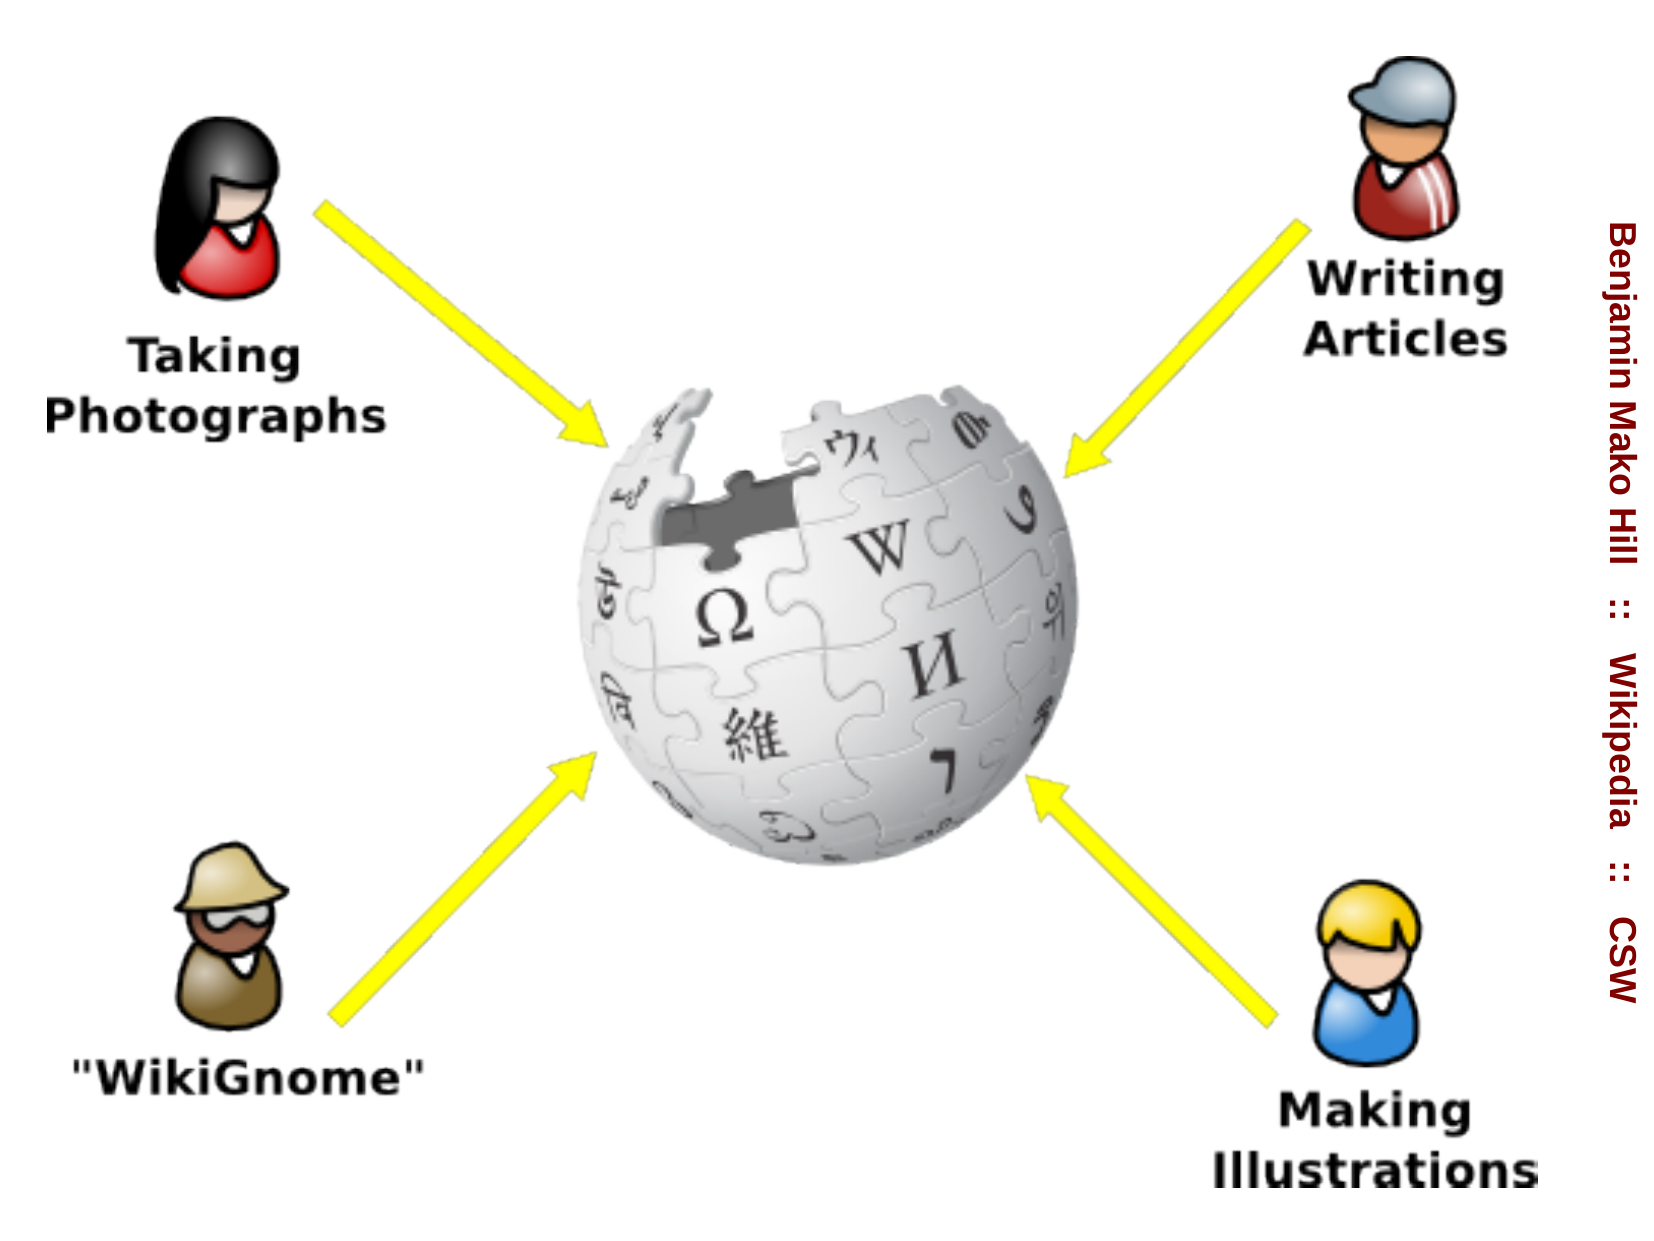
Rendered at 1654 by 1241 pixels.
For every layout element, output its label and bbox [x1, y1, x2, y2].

picture [47, 56, 1538, 1188]
